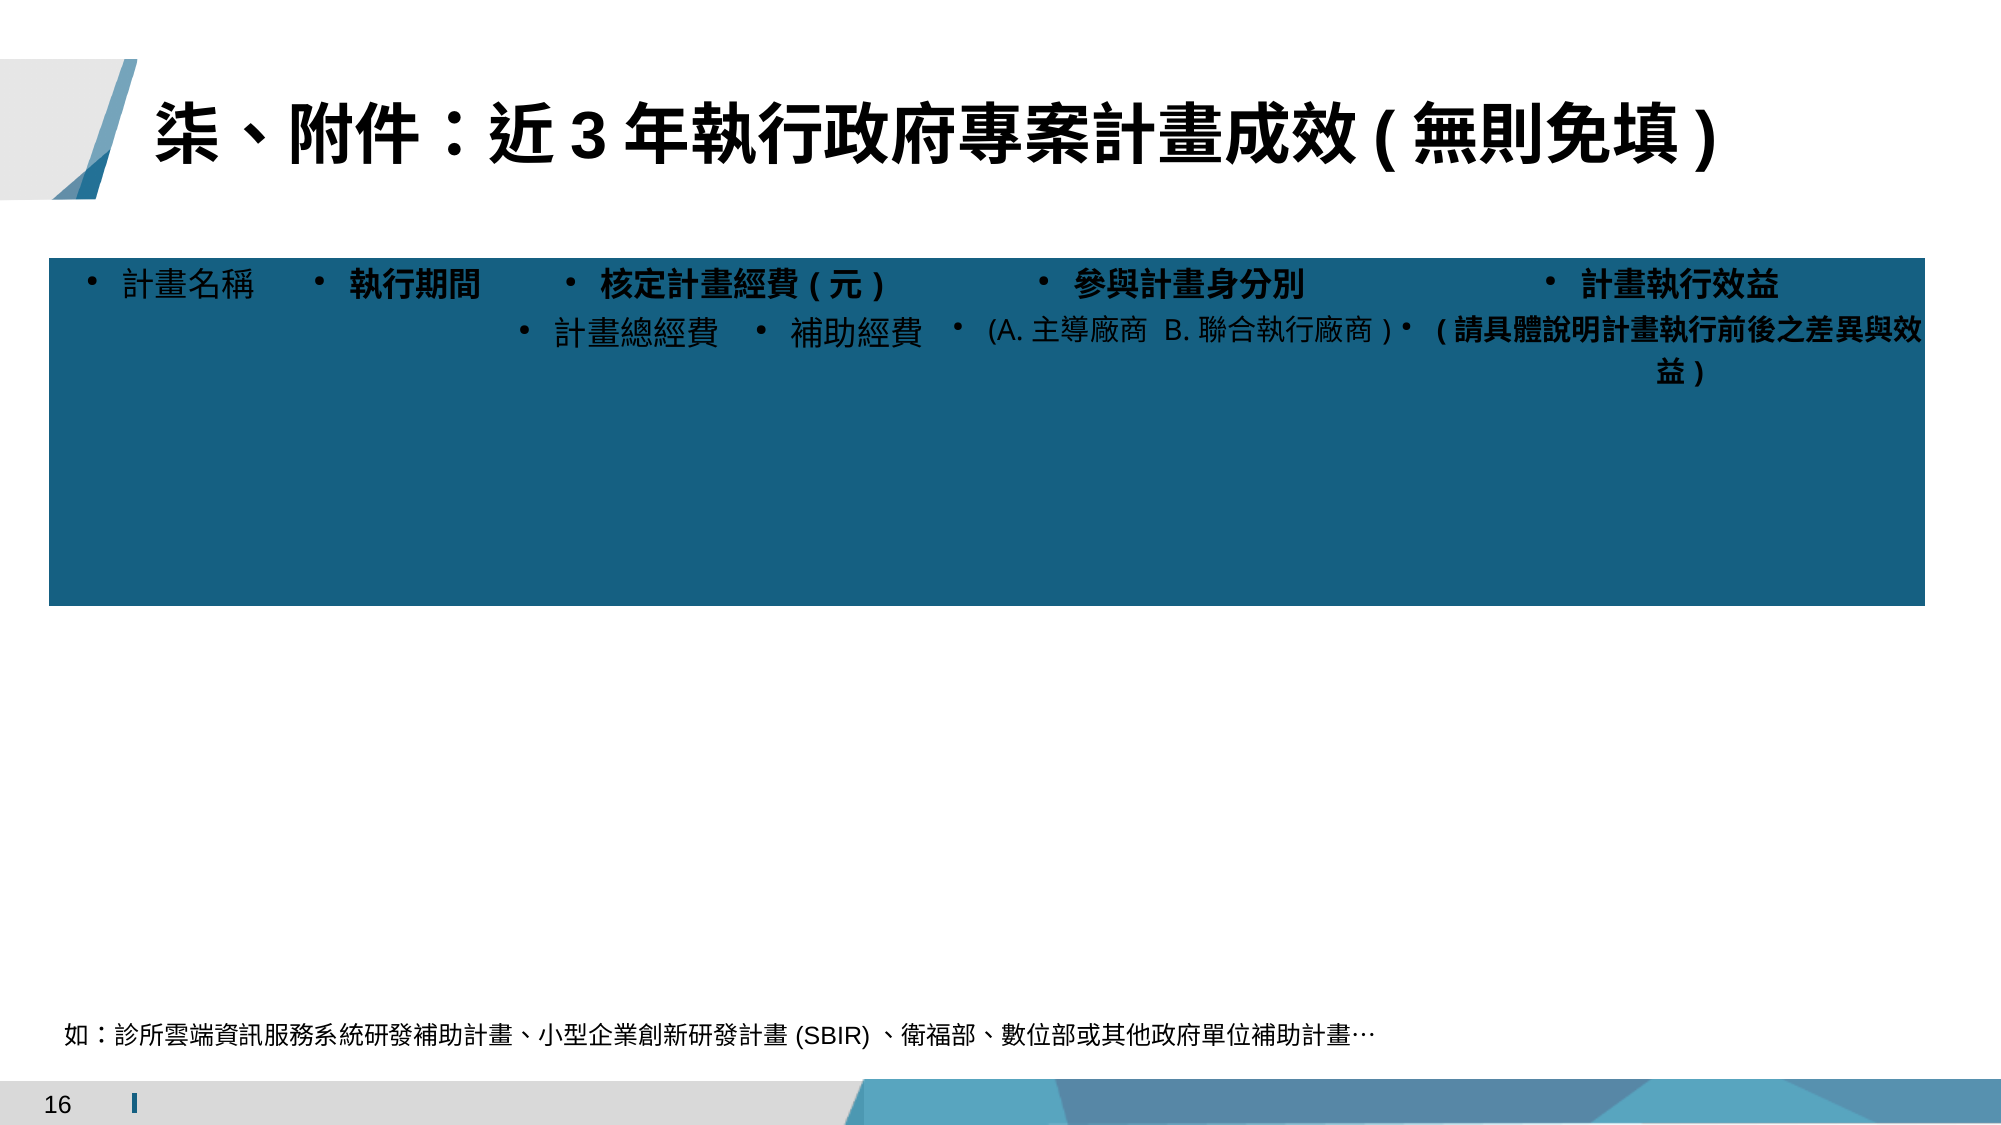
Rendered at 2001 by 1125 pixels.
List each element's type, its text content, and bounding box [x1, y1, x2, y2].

table_cell 計畫總經費 [504, 307, 734, 440]
text_box 柒、附件：近3年執行政府專案計畫成效(無則免填) [139, 93, 1915, 171]
text_box 如：診所雲端資訊服務系統研發補助計畫、小型企業創新研發計畫(SBIR)、衛福部、數位部或其他政府單位補助計畫… [49, 1007, 1951, 1055]
table_cell [292, 440, 504, 495]
table_cell [504, 495, 734, 550]
table_cell 補助經費 [734, 307, 945, 440]
table_cell [734, 550, 945, 606]
table_cell [945, 550, 1399, 606]
table_cell [504, 550, 734, 606]
table_cell [292, 550, 504, 606]
table_cell [504, 440, 734, 495]
table_cell [734, 495, 945, 550]
table_cell [945, 495, 1399, 550]
table_cell [1399, 495, 1925, 550]
table_cell [1399, 550, 1925, 606]
table_cell [49, 440, 292, 495]
table_cell [49, 550, 292, 606]
table_header 計畫名稱 [49, 258, 292, 440]
table_cell [945, 440, 1399, 495]
table_cell [292, 495, 504, 550]
table_cell [49, 495, 292, 550]
table_header 計畫執行效益 (請具體說明計畫執行前後之差異與效益) [1399, 258, 1925, 440]
text_box [28, 1073, 106, 1125]
table_cell [734, 440, 945, 495]
table_header 執行期間 [292, 258, 504, 440]
table_header 核定計畫經費(元) [504, 258, 945, 307]
table_header 參與計畫身分別 (A.主導廠商 B.聯合執行廠商) [945, 258, 1399, 440]
table_cell [1399, 440, 1925, 495]
